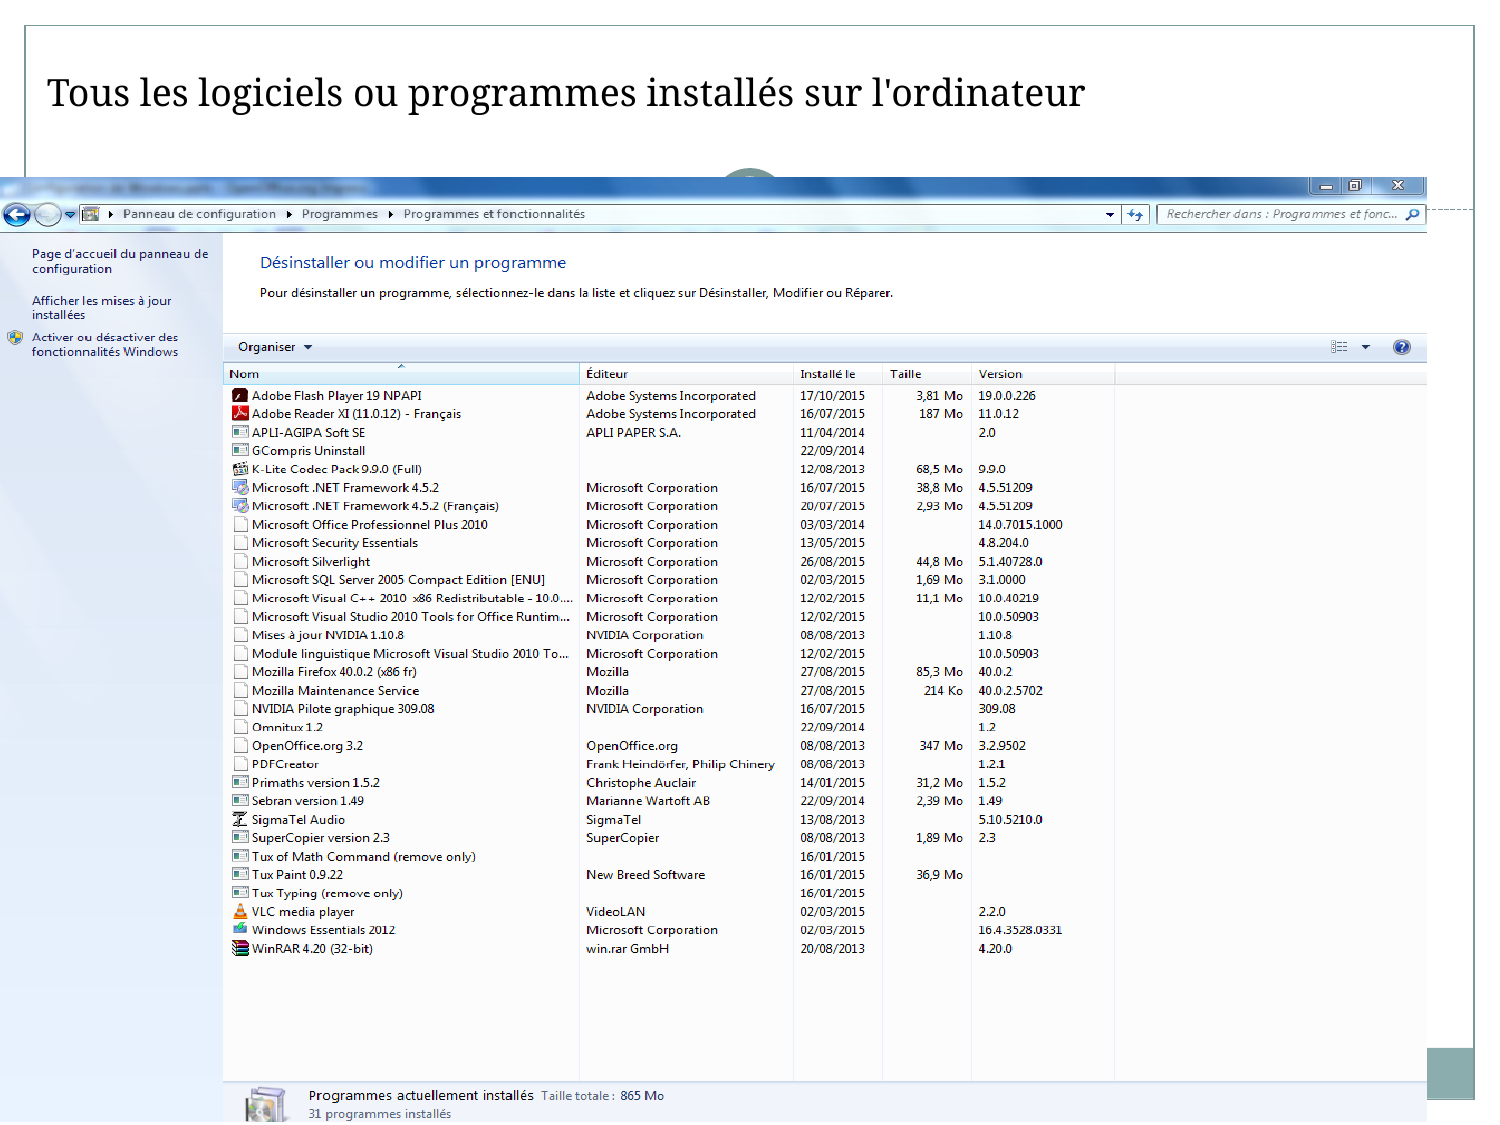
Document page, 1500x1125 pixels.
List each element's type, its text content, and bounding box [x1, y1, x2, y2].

title Tous les logiciels ou programmes installés sur l'ordinateur [46, 29, 1447, 155]
picture [0, 177, 1427, 1123]
